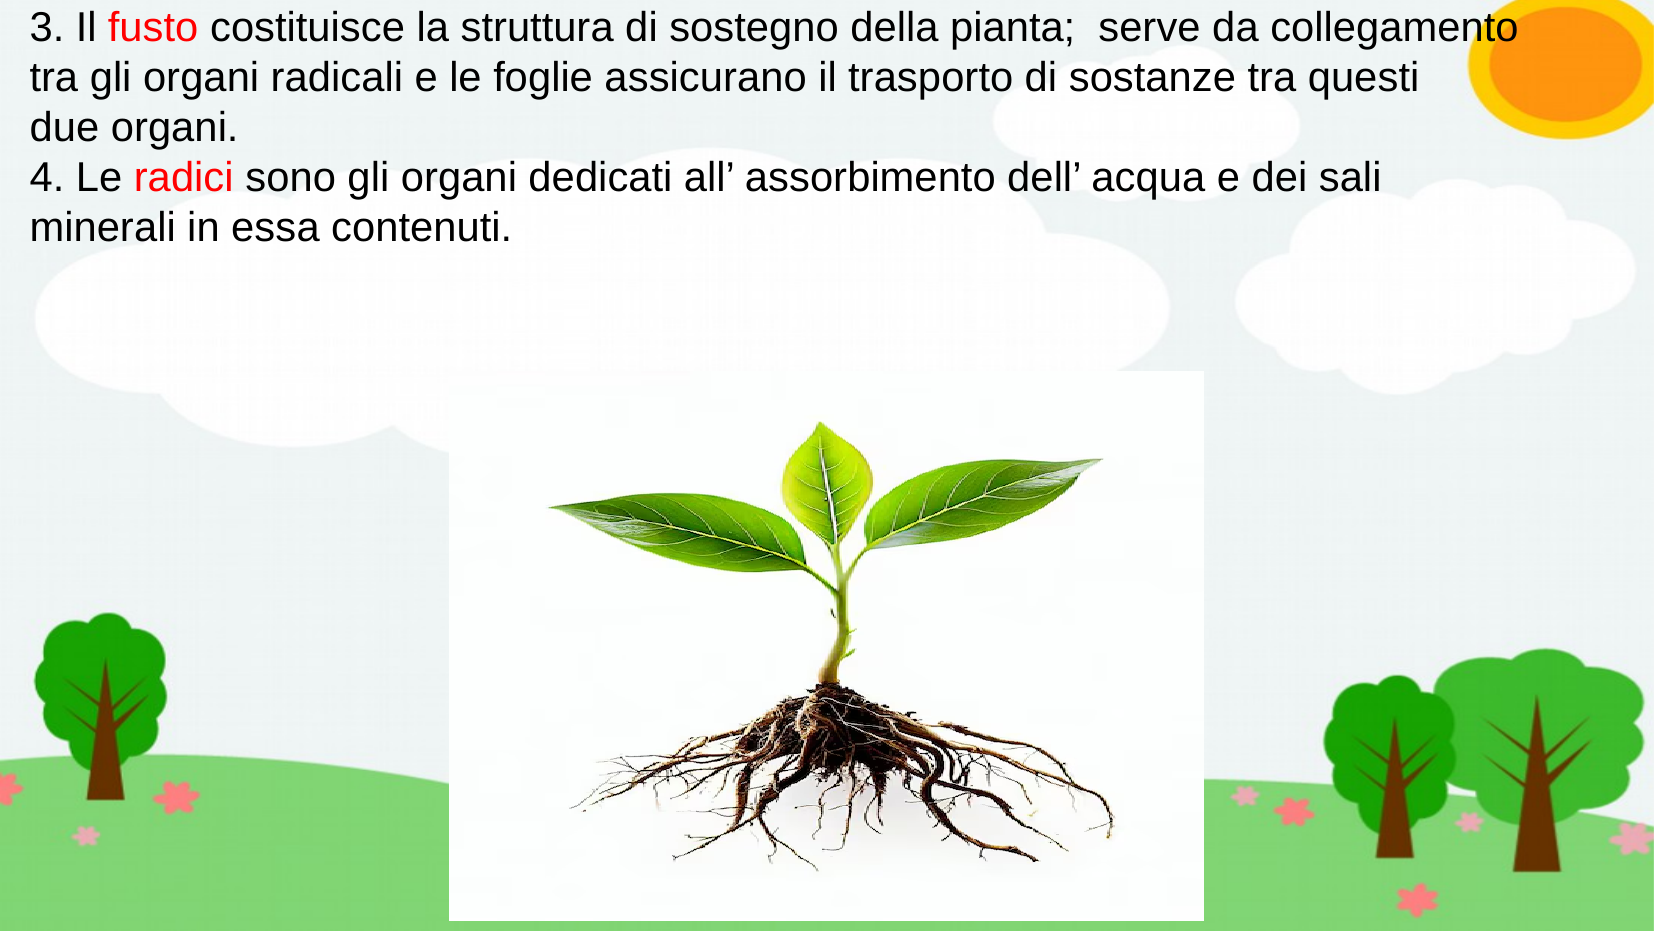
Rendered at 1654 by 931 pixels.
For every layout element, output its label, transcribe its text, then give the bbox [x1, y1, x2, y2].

title 3. Il fusto costituisce la struttura di sostegno della pianta; serve da collegamento tra gli organi radicali e le foglie assicurano il trasporto di sostanze tra questi due organi. 4. Le radici sono gli organi dedicati all’ assorbimento dell’ acqua e dei sali minerali in essa contenuti. [29, 0, 1536, 470]
picture [449, 371, 1204, 921]
